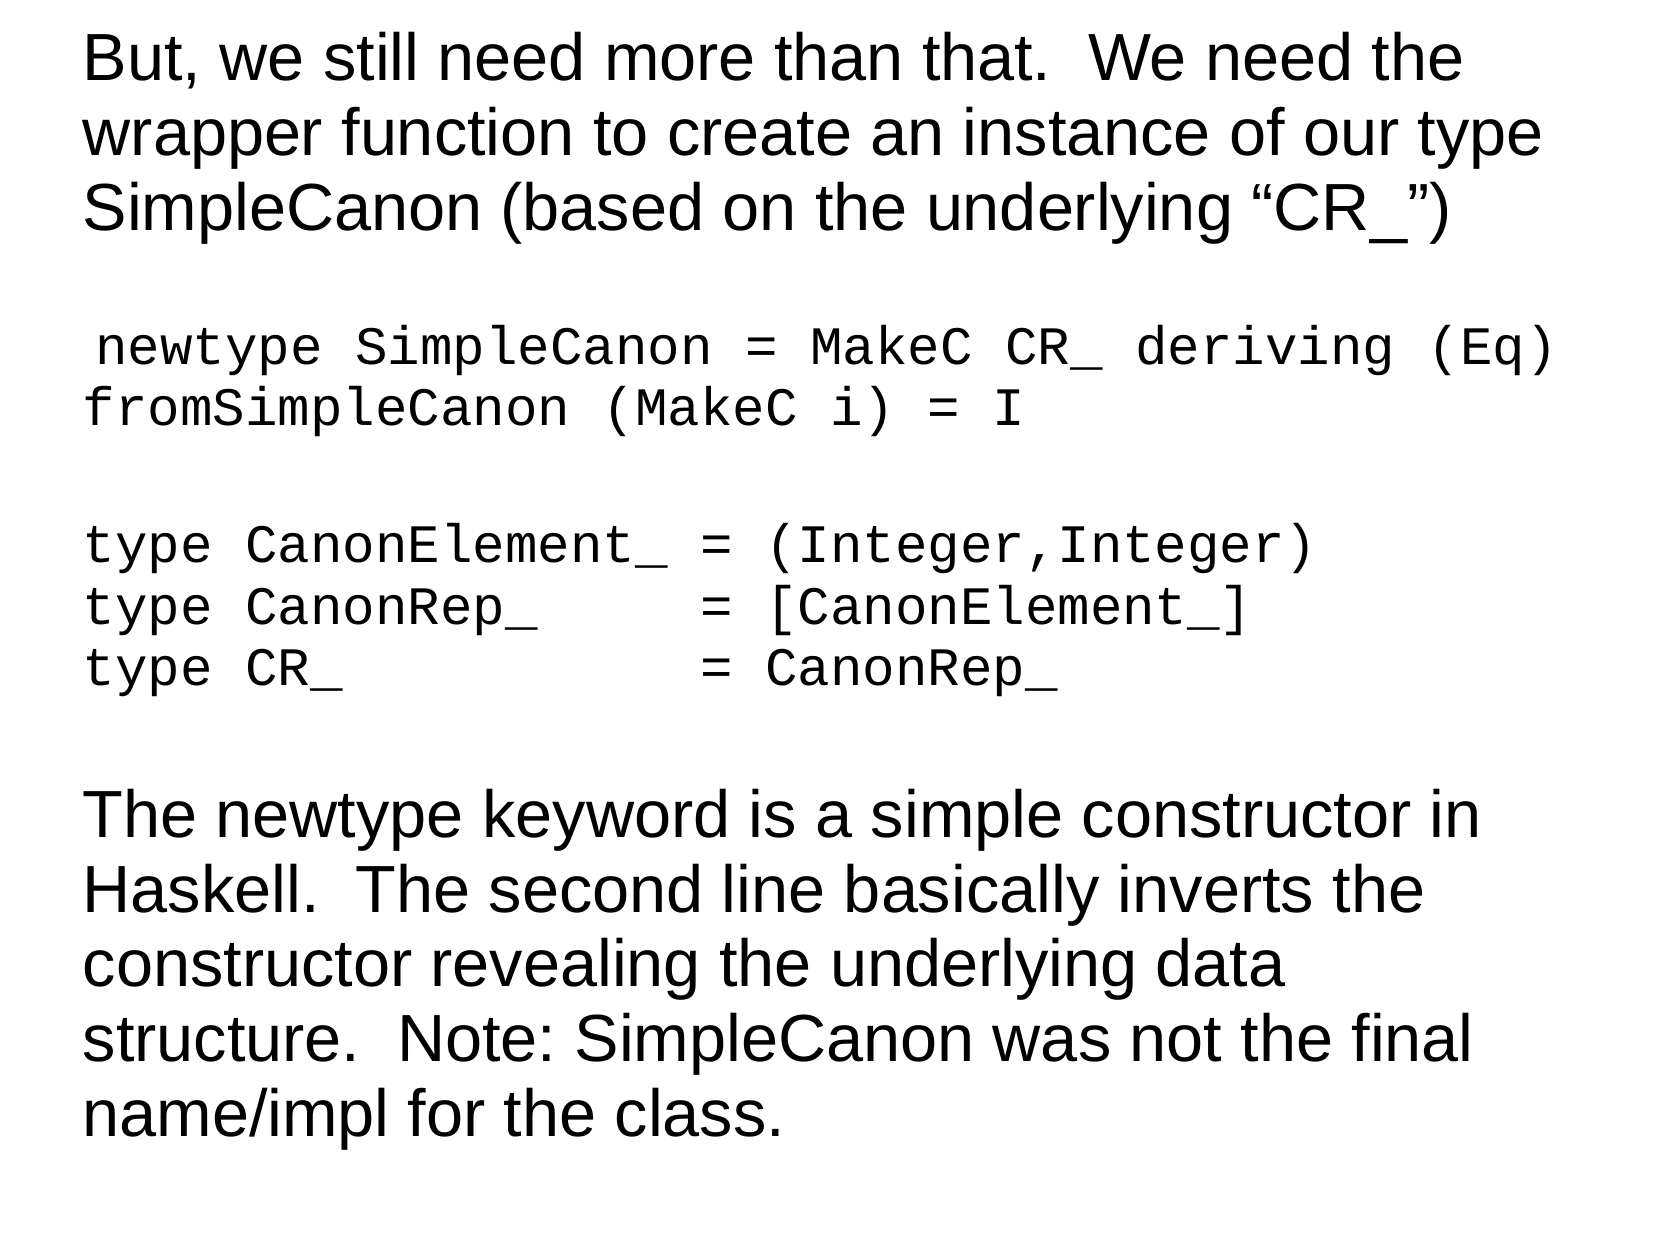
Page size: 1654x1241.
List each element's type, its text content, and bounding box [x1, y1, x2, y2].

subtitle But, we still need more than that. We need the wrapper function to create an instance of our type SimpleCanon (based on the underlying “CR_”) newtype SimpleCanon = MakeC CR_ deriving (Eq) fromSimpleCanon (MakeC i) = I type CanonElement_ = (Integer,Integer) type CanonRep_ = [CanonElement_] type CR_ = CanonRep_ The newtype keyword is a simple constructor in Haskell. The second line basically inverts the constructor revealing the underlying data structure. Note: SimpleCanon was not the final name/impl for the class. [82, 21, 1571, 1211]
